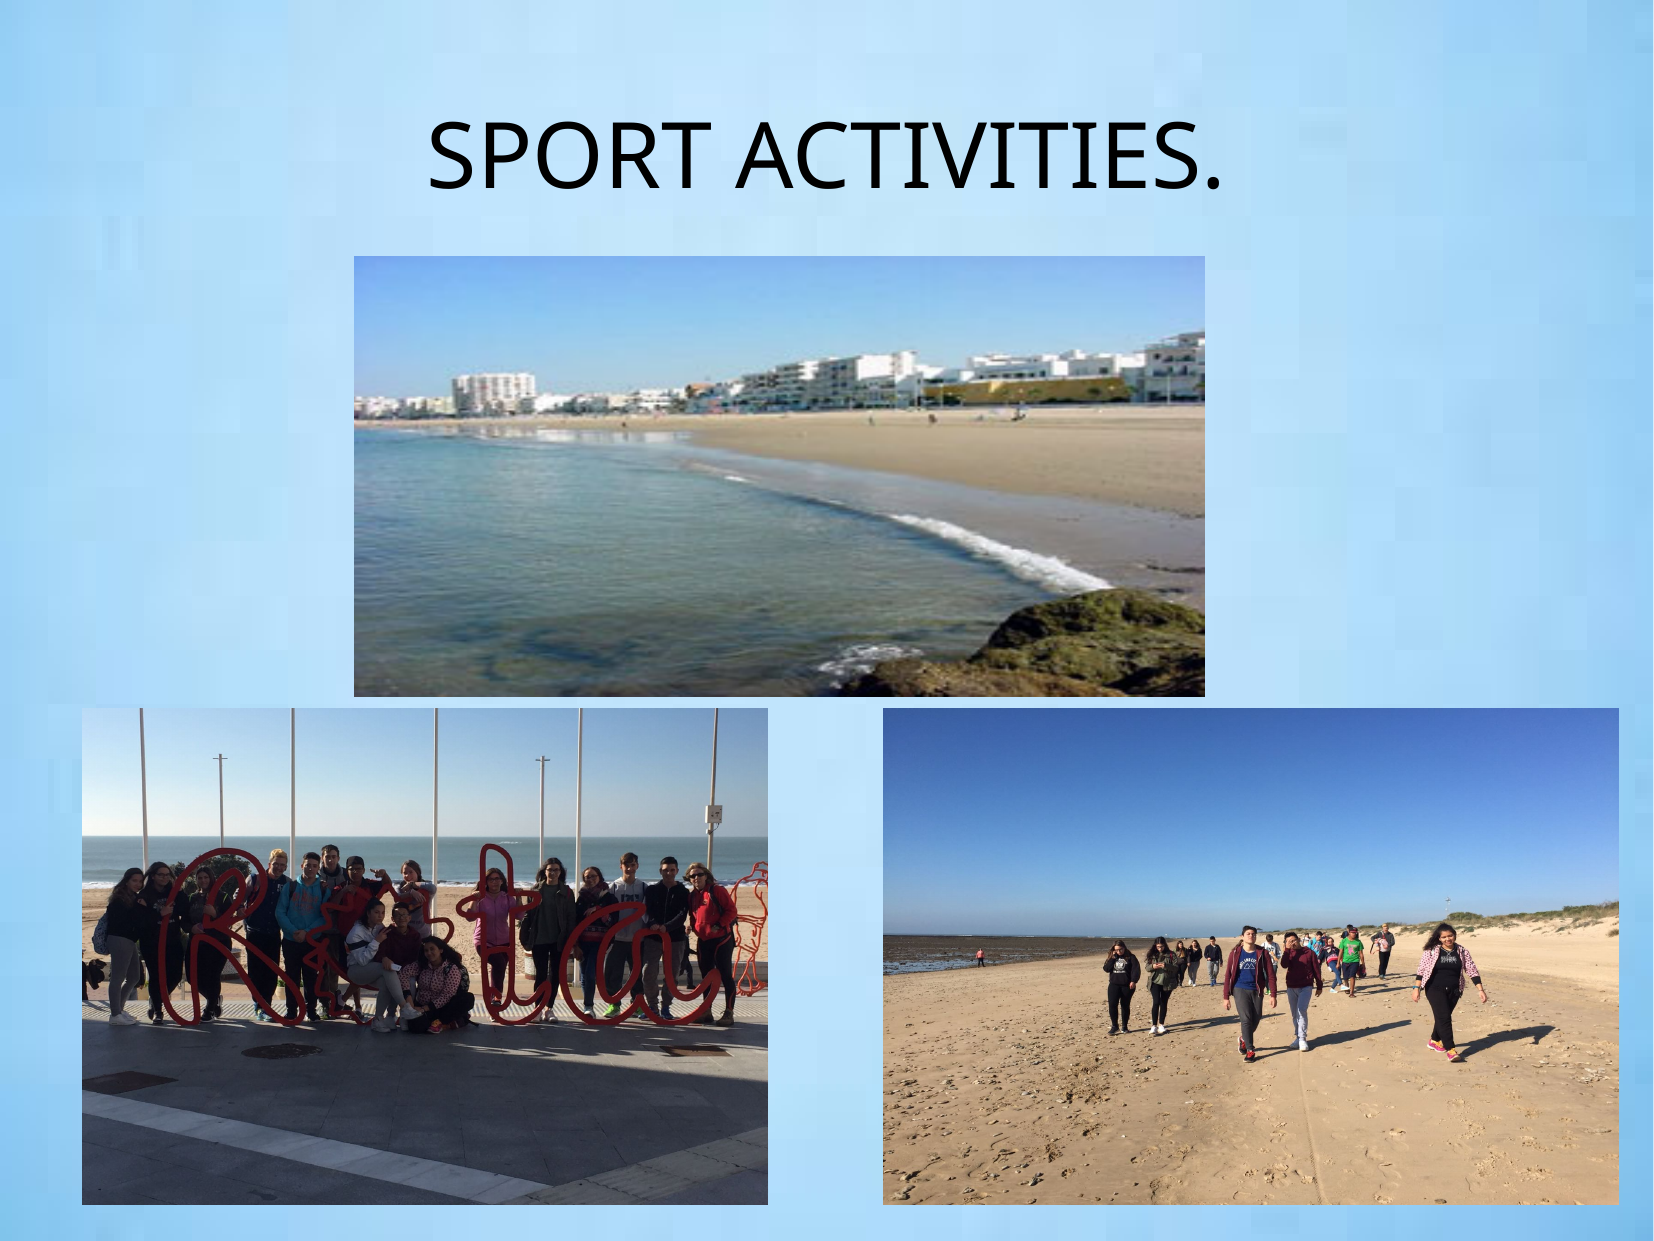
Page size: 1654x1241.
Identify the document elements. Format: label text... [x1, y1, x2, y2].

title SPORT ACTIVITIES. [82, 49, 1571, 257]
picture [0, 0, 1654, 1241]
